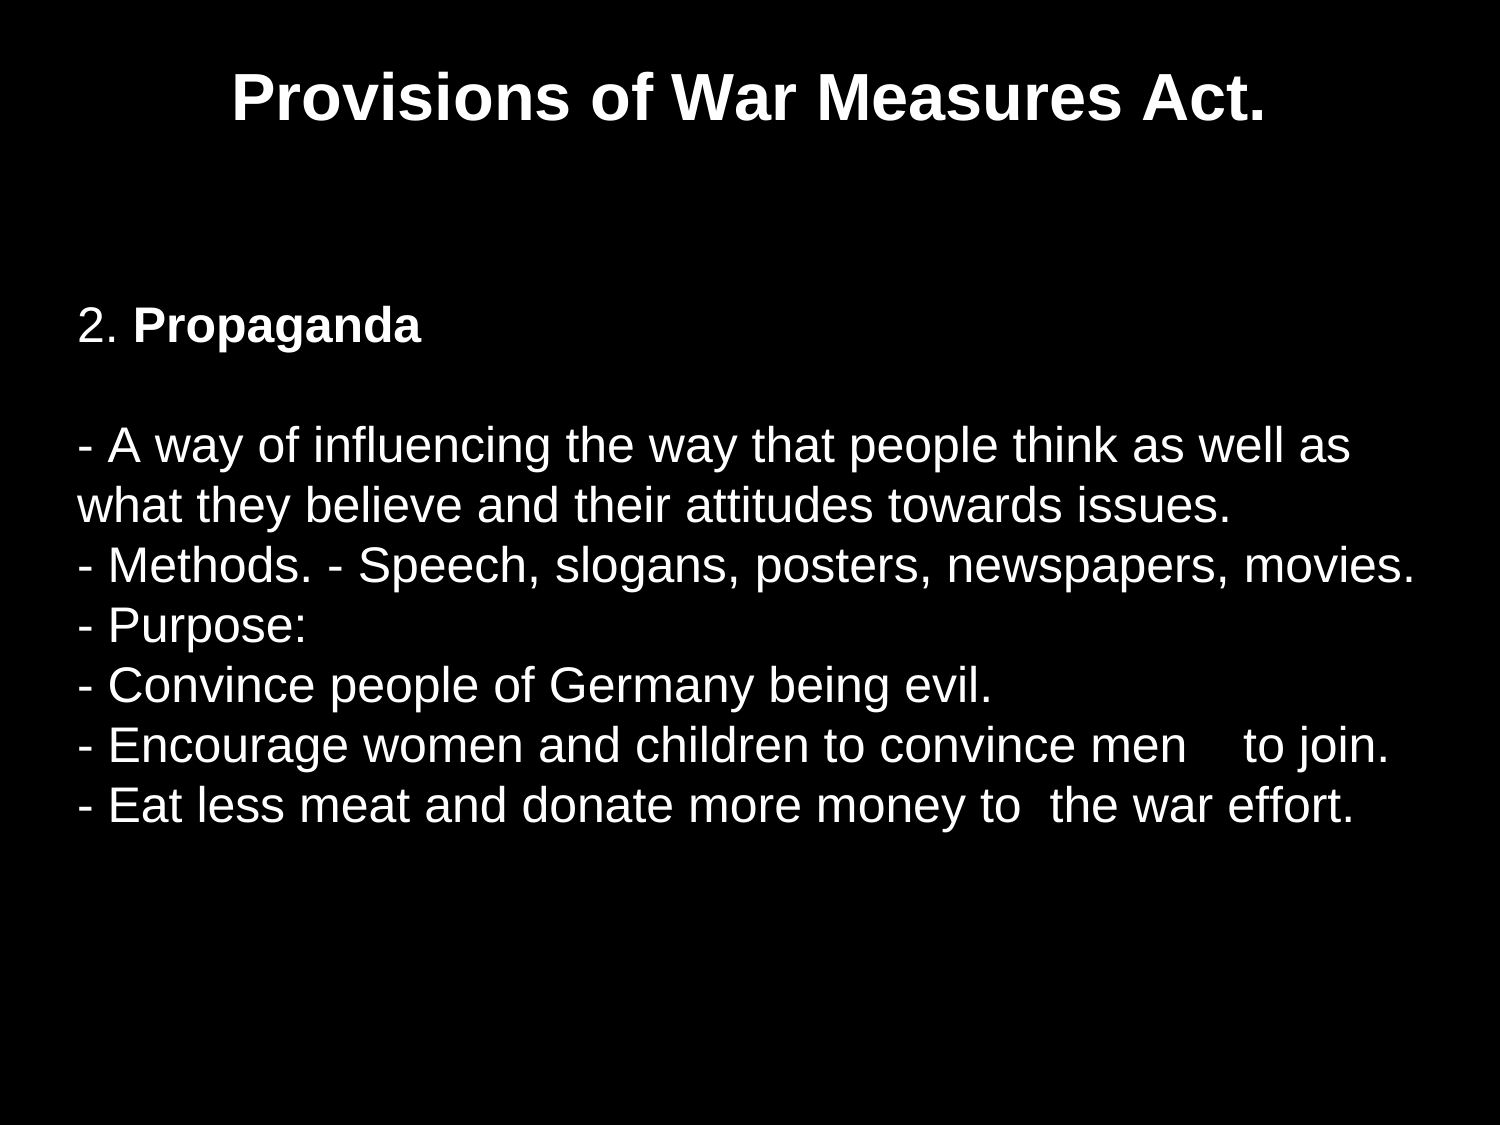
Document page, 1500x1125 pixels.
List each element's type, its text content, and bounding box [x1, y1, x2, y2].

text_box 2. Propaganda - A way of influencing the way that people think as well as what they believe and their attitudes towards issues. - Methods. - Speech, slogans, posters, newspapers, movies. - Purpose: - Convince people of Germany being evil. - Encourage women and children to convince men to join. - Eat less meat and donate more money to the war effort. [62, 284, 1450, 841]
text_box Provisions of War Measures Act. [99, 46, 1401, 142]
